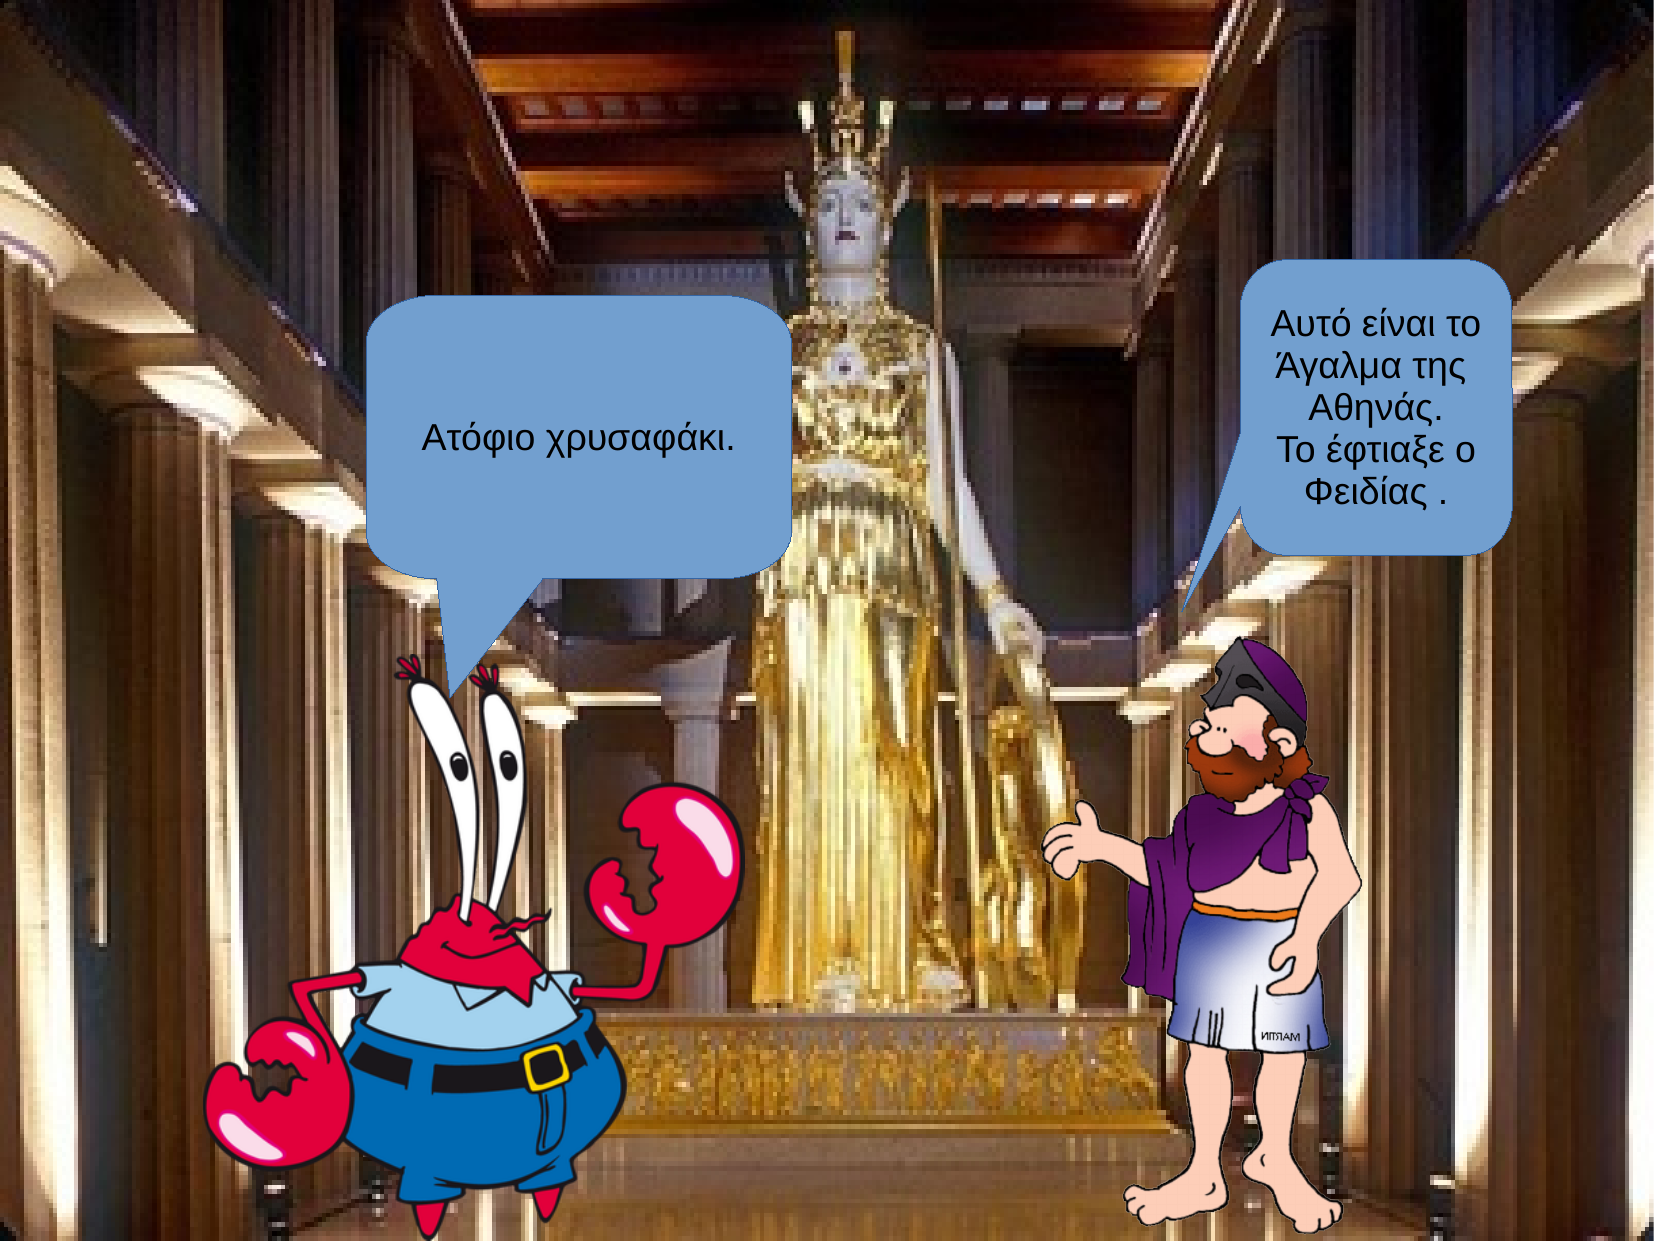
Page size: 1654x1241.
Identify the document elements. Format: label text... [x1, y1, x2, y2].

text_box Αυτό είναι το Άγαλμα της Αθηνάς. Το έφτιαξε ο Φειδίας . [1181, 259, 1513, 612]
text_box Ατόφιο χρυσαφάκι. [366, 295, 792, 698]
picture [0, 0, 1654, 1241]
